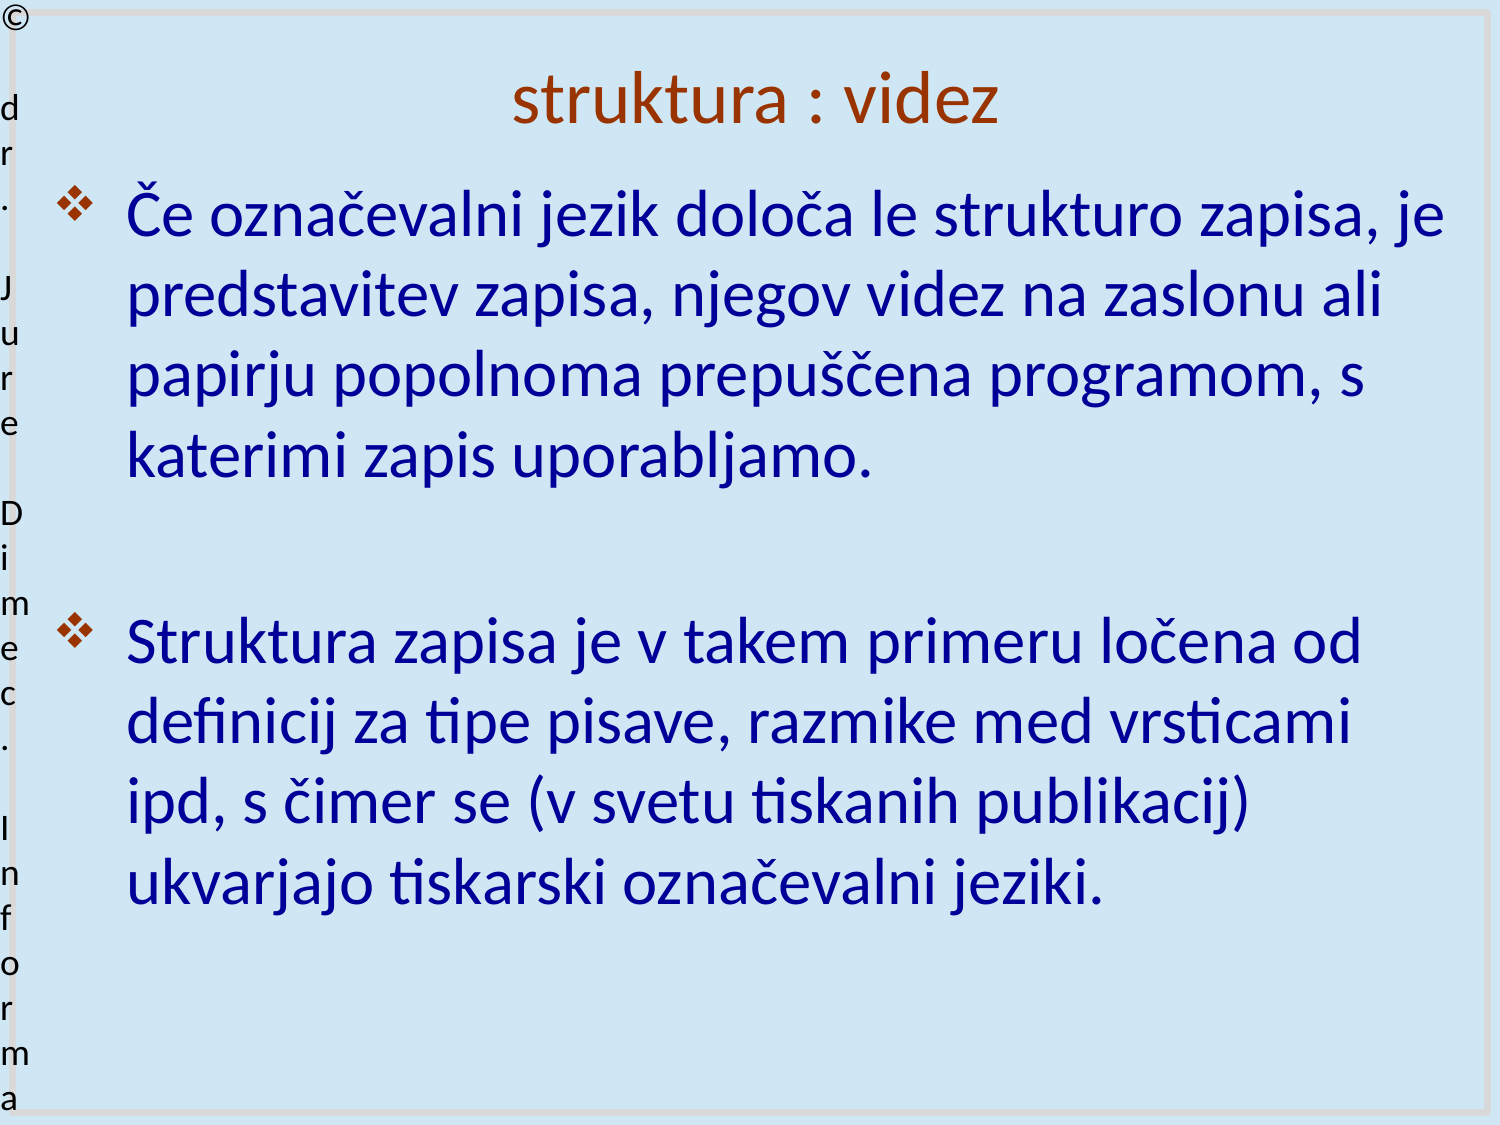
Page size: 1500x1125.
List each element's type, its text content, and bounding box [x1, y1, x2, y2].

title struktura : videz [37, 37, 1475, 150]
list Če označevalni jezik določa le strukturo zapisa, je predstavitev zapisa, njegov videz na zaslonu ali papirju popolnoma prepuščena programom, s katerimi zapis uporabljamo. Struktura zapisa je v takem primeru ločena od definicij za tipe pisave, razmike med vrsticami ipd, s čimer se (v svetu tiskanih publikacij) ukvarjajo tiskarski označevalni jeziki. [37, 162, 1475, 1050]
